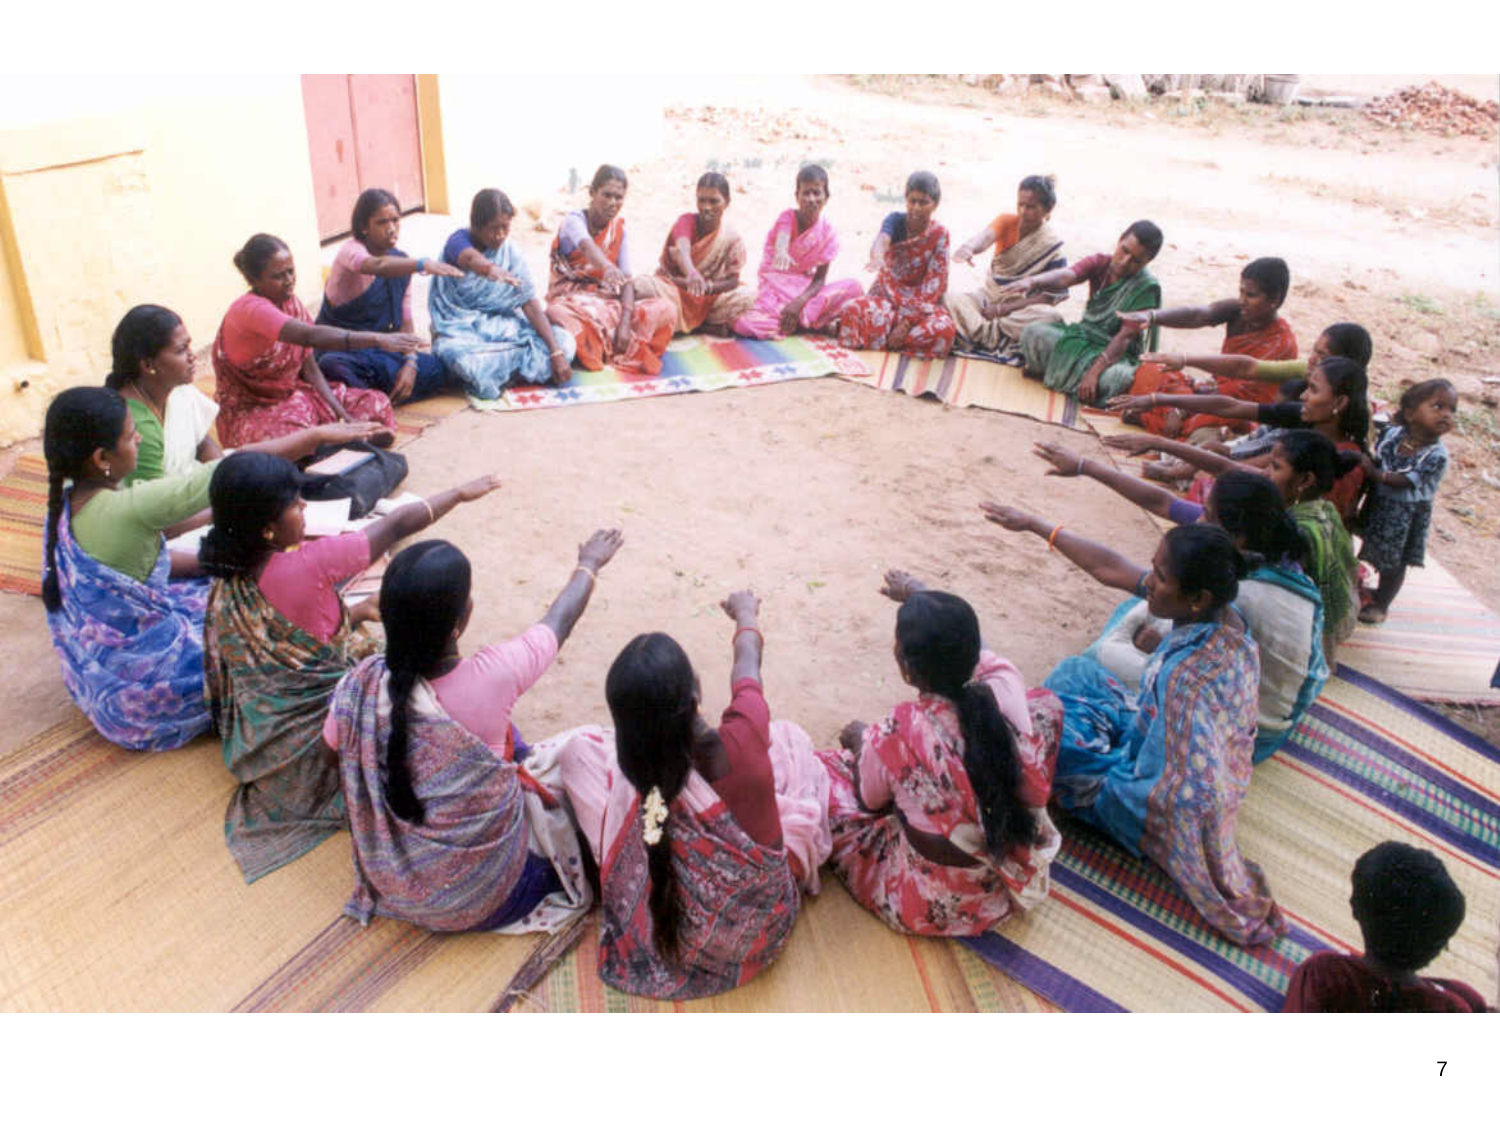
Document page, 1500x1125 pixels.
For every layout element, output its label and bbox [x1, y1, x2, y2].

picture [0, 74, 1500, 1013]
